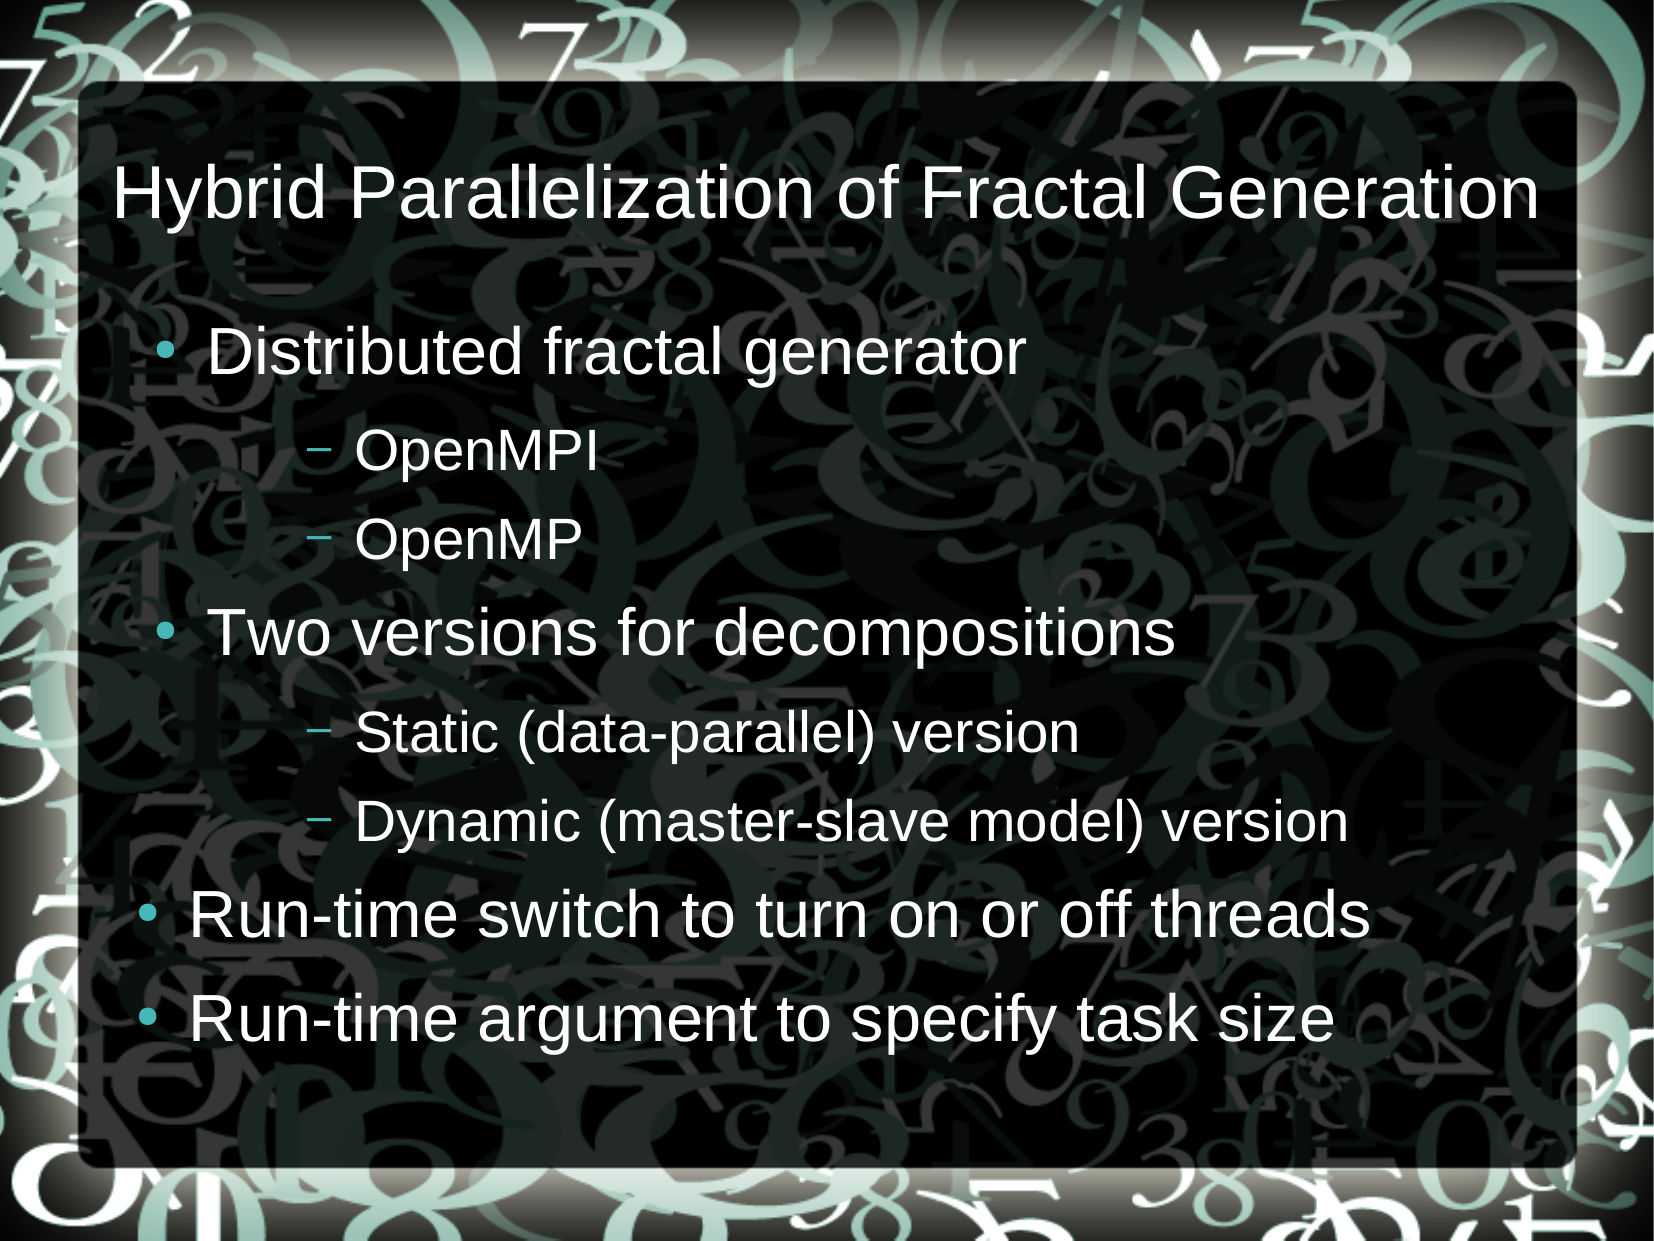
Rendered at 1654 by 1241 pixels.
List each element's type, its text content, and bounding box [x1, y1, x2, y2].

title Hybrid Parallelization of Fractal Generation [82, 88, 1571, 296]
picture [0, 0, 1654, 1241]
list Distributed fractal generator OpenMPI OpenMP Two versions for decompositions Static (data-parallel) version Dynamic (master-slave model) version Run-time switch to turn on or off threads Run-time argument to specify task size [118, 313, 1542, 1056]
